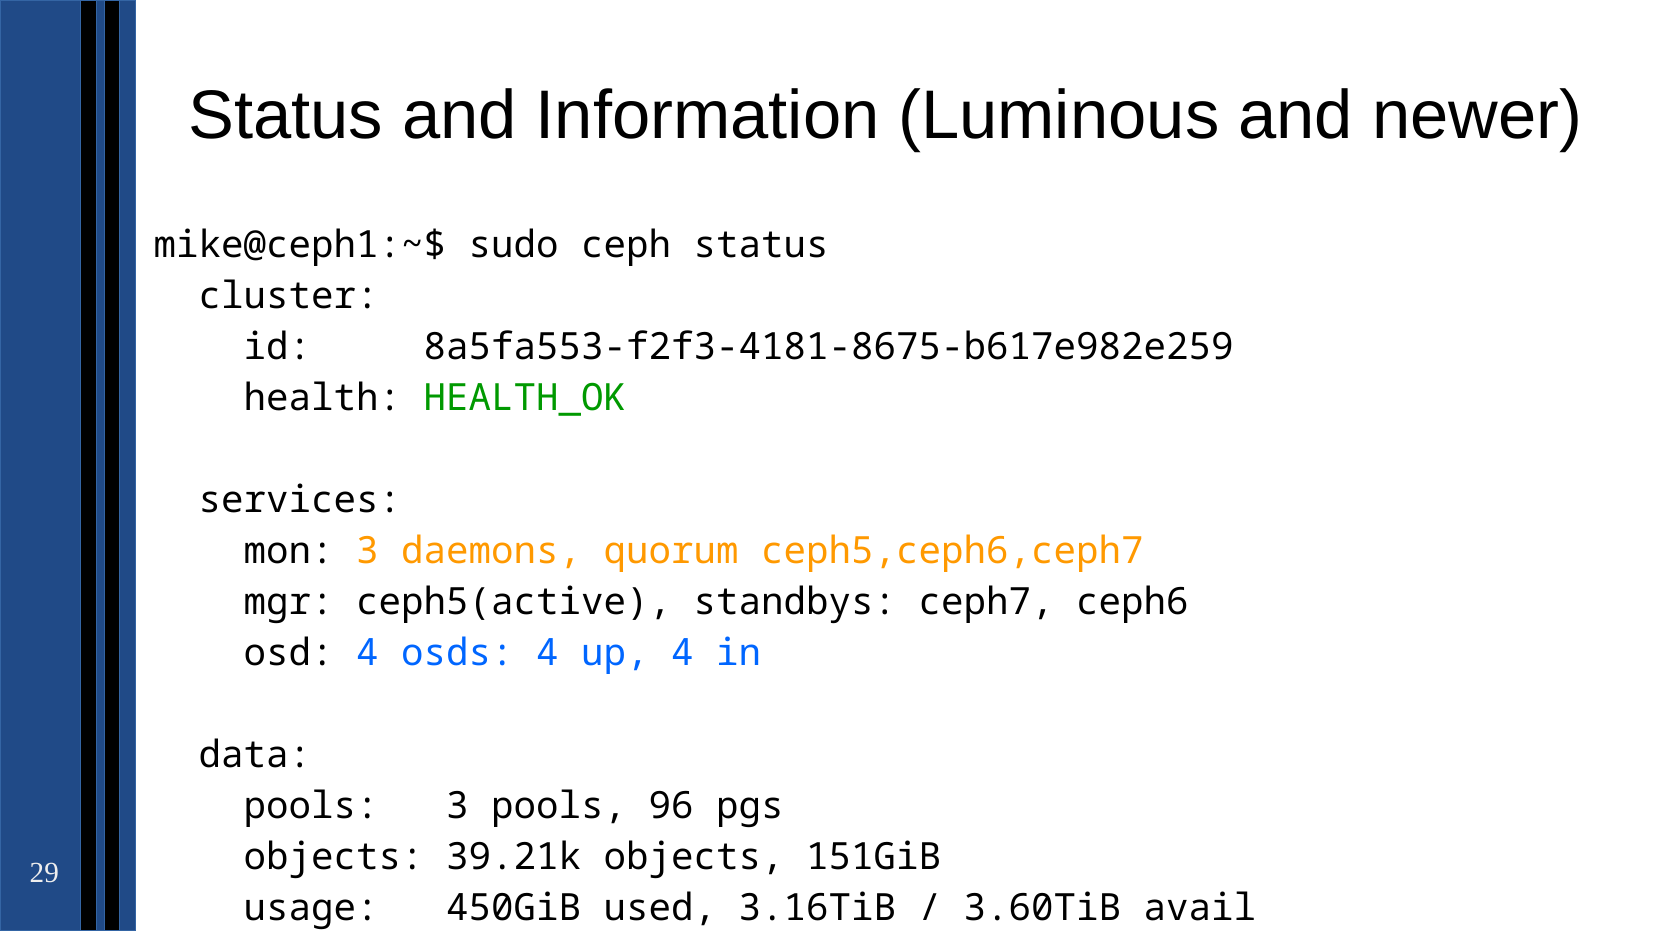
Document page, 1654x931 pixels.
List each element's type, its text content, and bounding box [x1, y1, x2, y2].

subtitle mike@ceph1:~$ sudo ceph status cluster: id: 8a5fa553-f2f3-4181-8675-b617e982e259 health: HEALTH_OK services: mon: 3 daemons, quorum ceph5,ceph6,ceph7 mgr: ceph5(active), standbys: ceph7, ceph6 osd: 4 osds: 4 up, 4 in data: pools: 3 pools, 96 pgs objects: 39.21k objects, 151GiB usage: 450GiB used, 3.16TiB / 3.60TiB avail pgs: 96 active+clean [153, 217, 1642, 871]
title Status and Information (Luminous and newer) [141, 37, 1630, 193]
